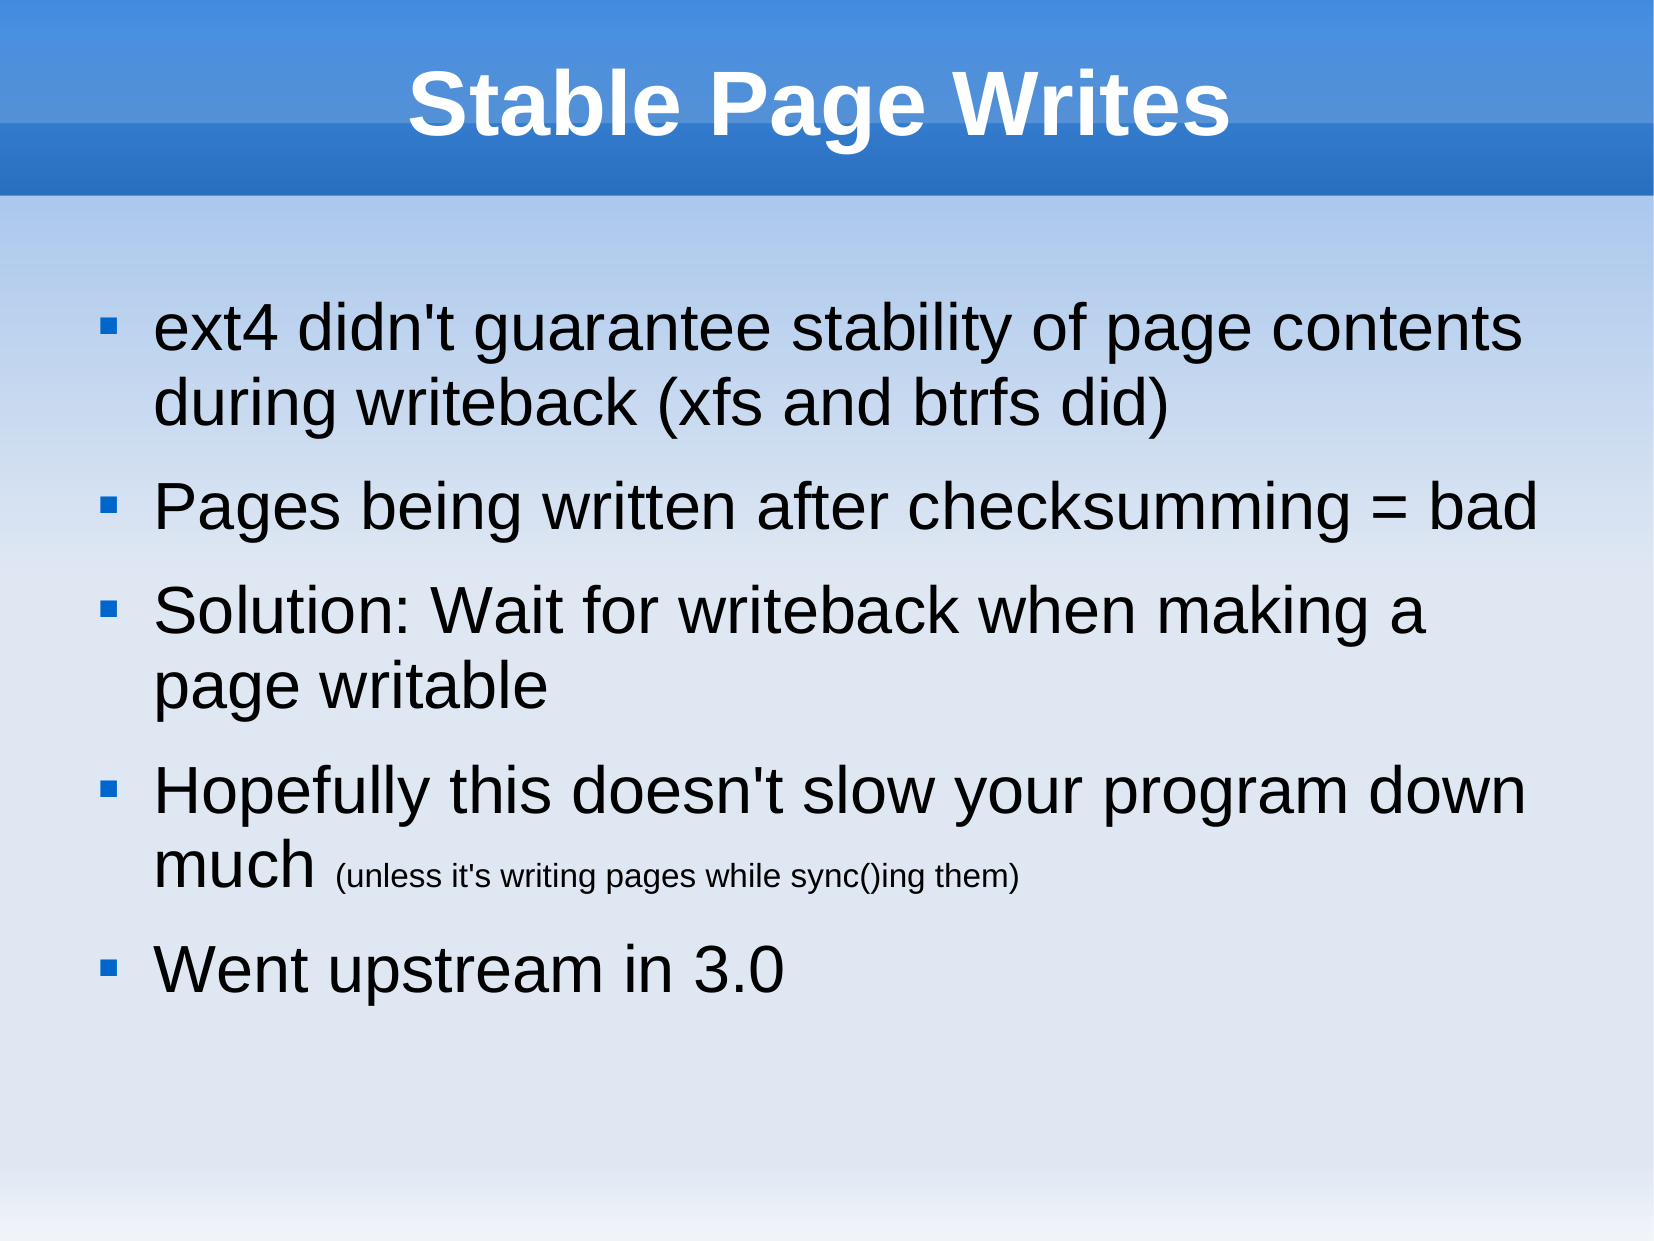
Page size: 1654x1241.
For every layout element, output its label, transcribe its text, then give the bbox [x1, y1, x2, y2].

title Stable Page Writes [76, 7, 1565, 200]
list ext4 didn't guarantee stability of page contents during writeback (xfs and btrfs did) Pages being written after checksumming = bad Solution: Wait for writeback when making a page writable Hopefully this doesn't slow your program down much (unless it's writing pages while sync()ing them) Went upstream in 3.0 [82, 290, 1571, 1094]
picture [0, 0, 1654, 1241]
